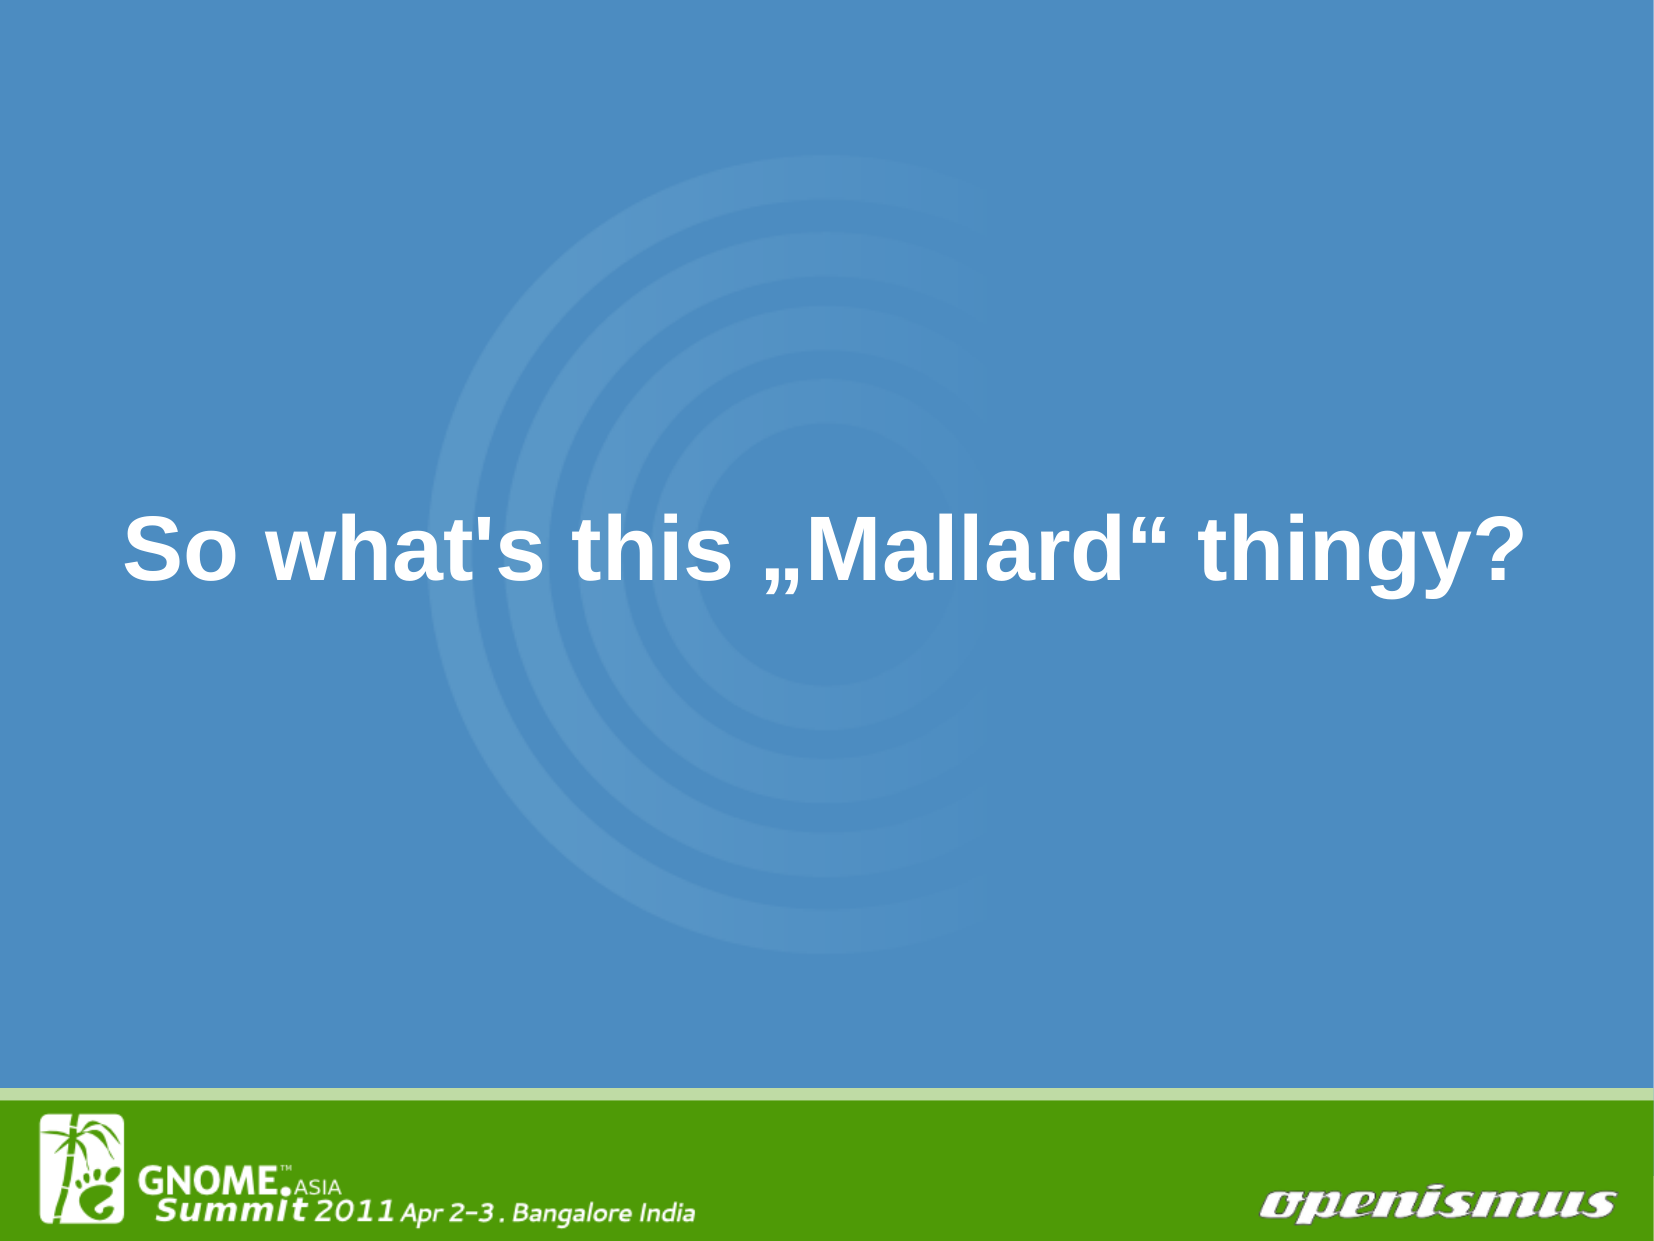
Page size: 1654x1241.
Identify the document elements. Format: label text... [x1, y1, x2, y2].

title So what's this „Mallard“ thingy? [82, 445, 1571, 653]
picture [0, 0, 1654, 1241]
